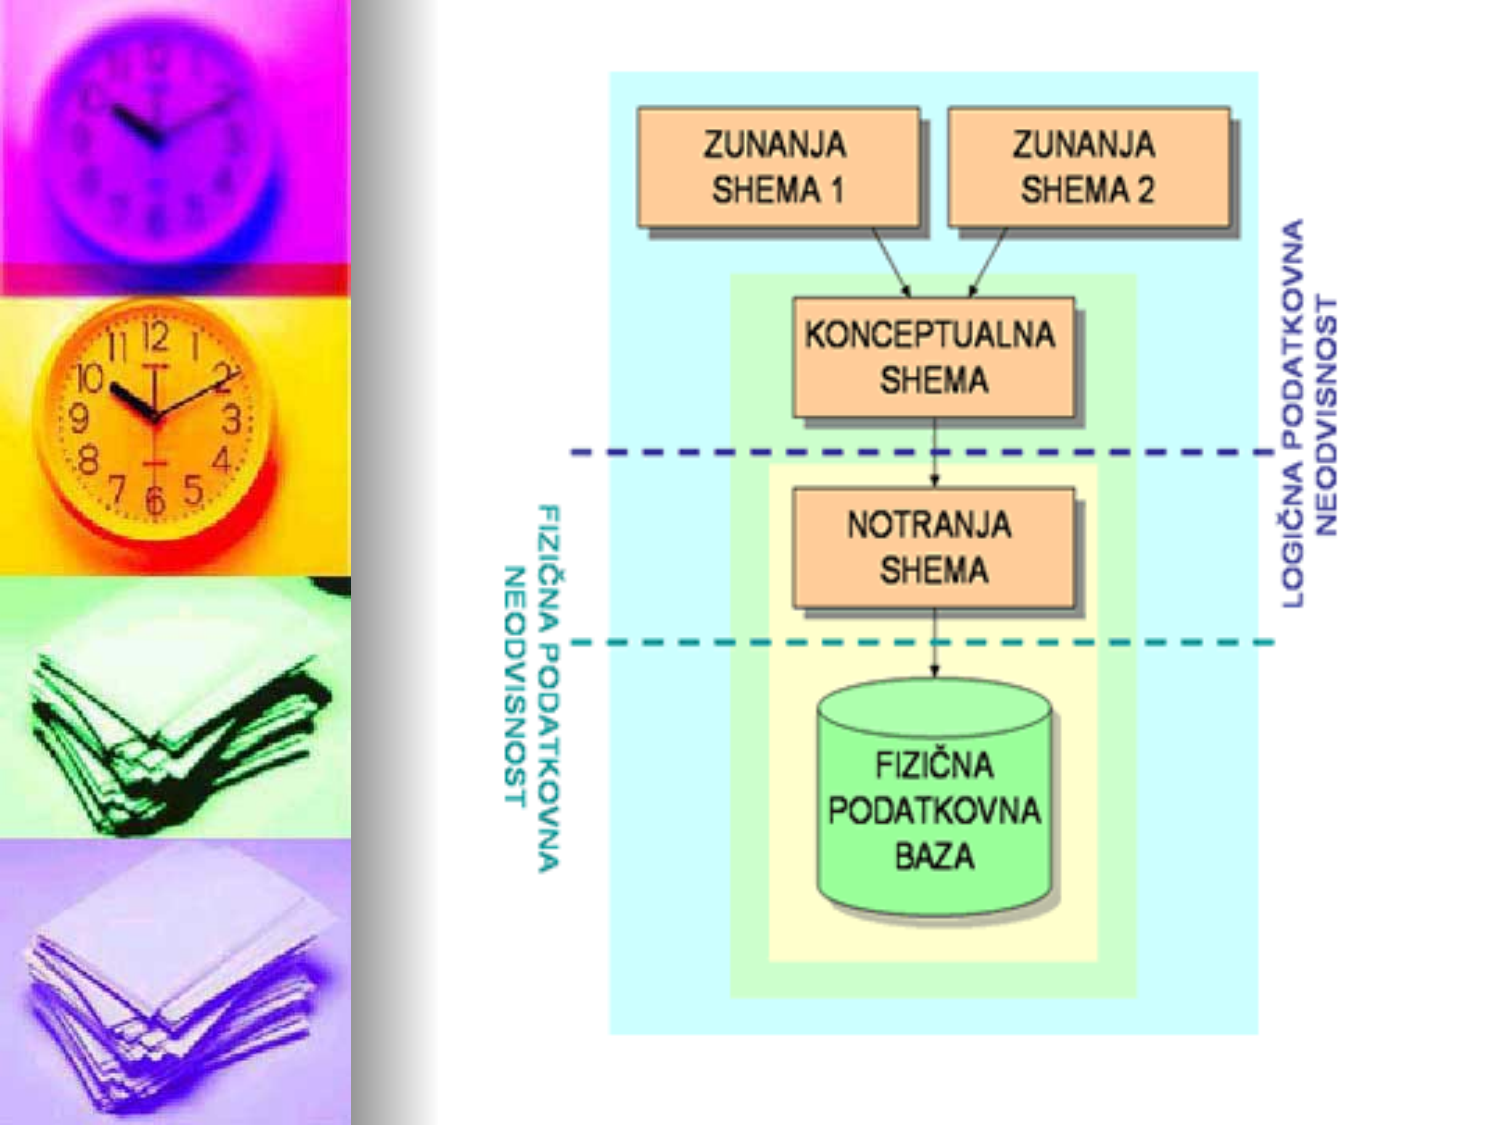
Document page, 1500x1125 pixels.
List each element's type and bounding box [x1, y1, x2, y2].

picture [0, 0, 351, 1125]
picture [442, 42, 1390, 1094]
